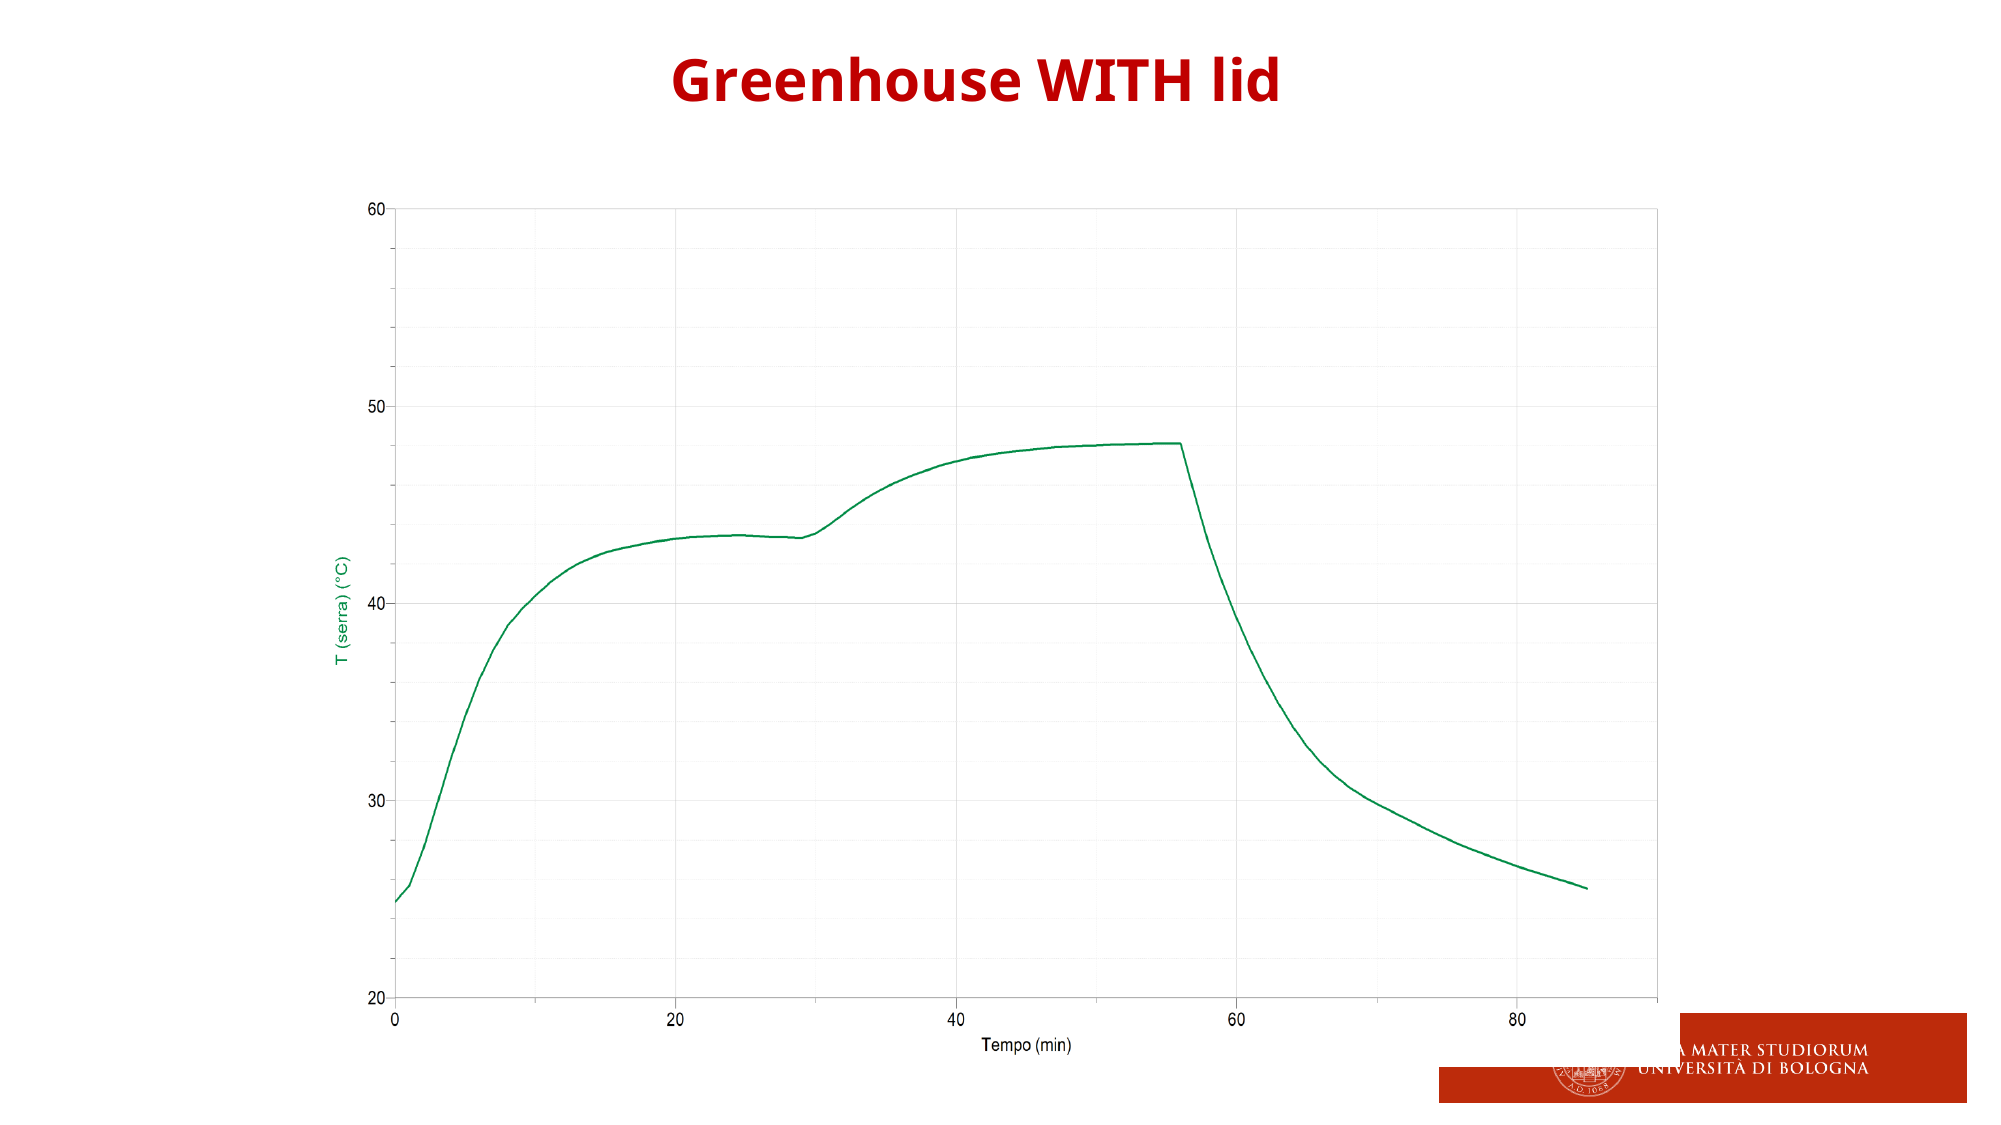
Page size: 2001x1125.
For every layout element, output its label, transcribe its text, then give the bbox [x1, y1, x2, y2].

text_box Greenhouse WITH lid [273, 35, 1680, 122]
picture [320, 187, 1680, 1067]
